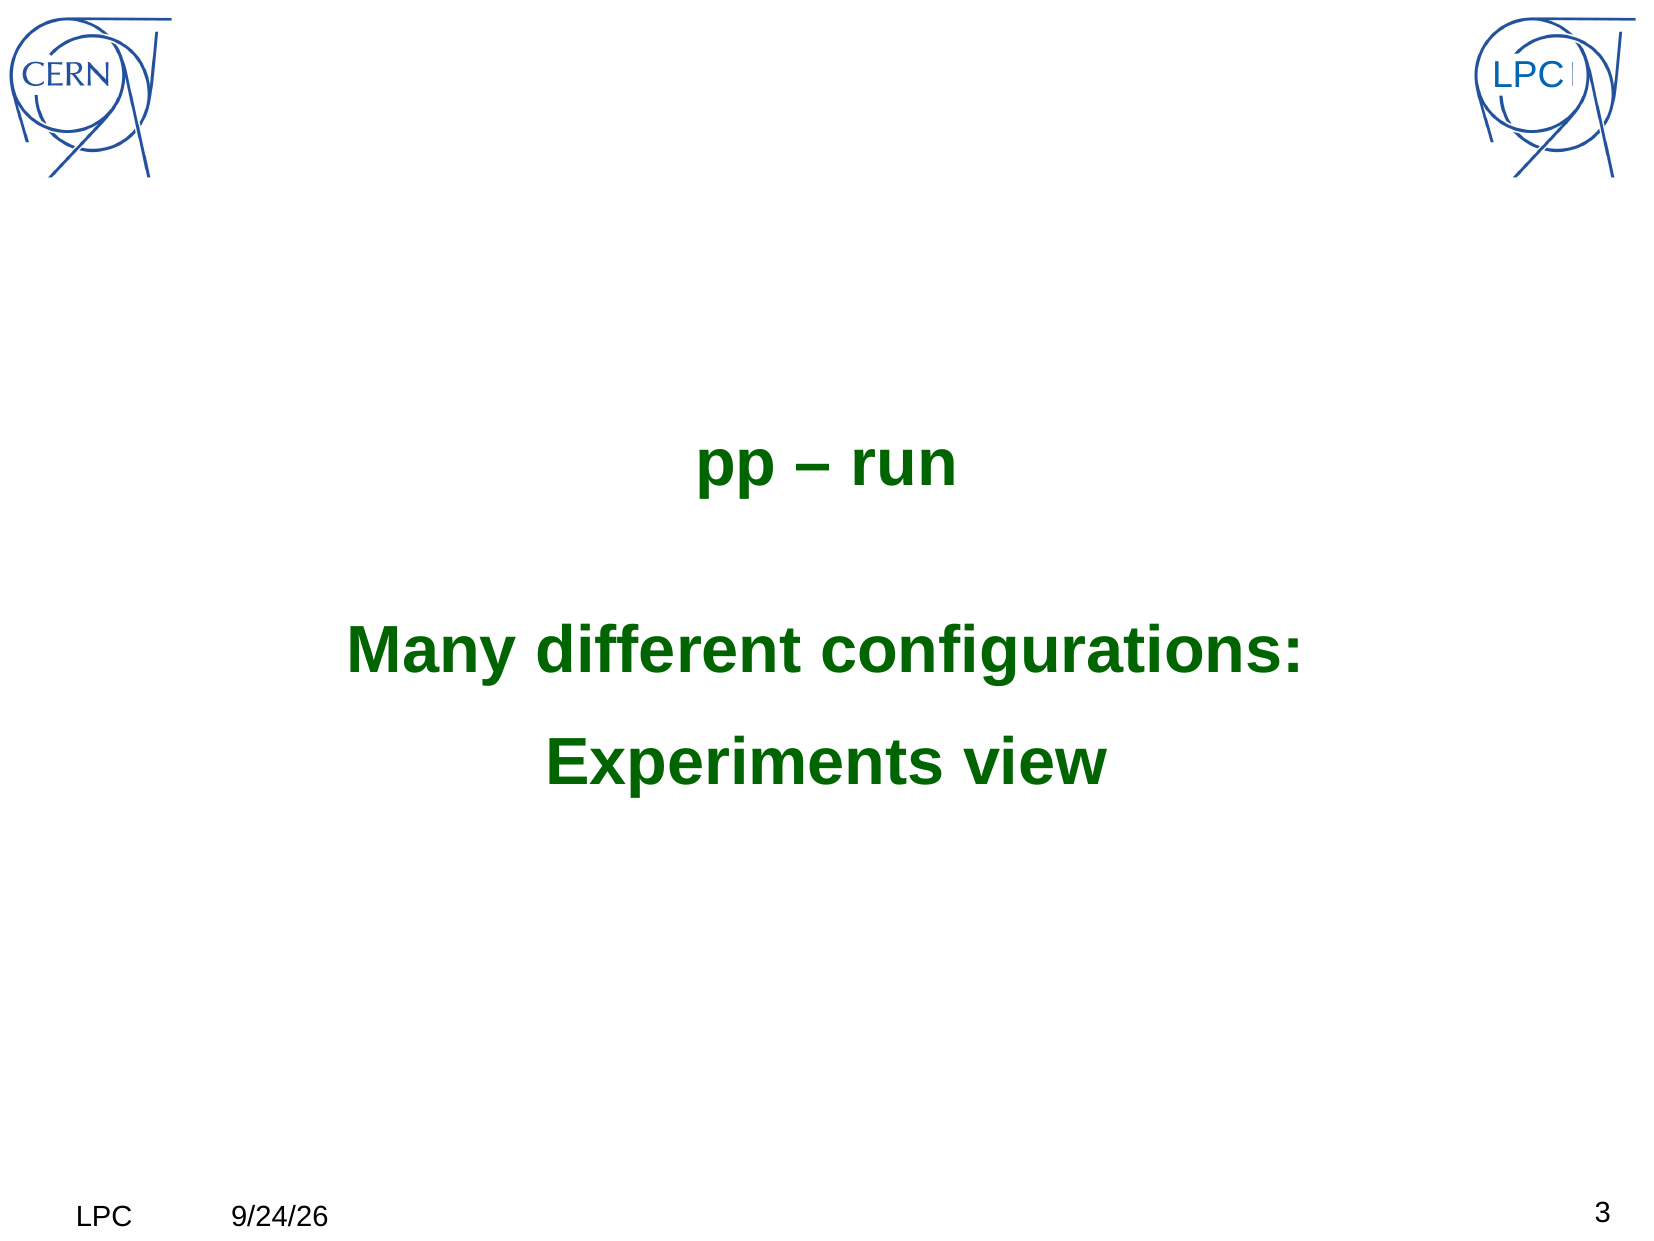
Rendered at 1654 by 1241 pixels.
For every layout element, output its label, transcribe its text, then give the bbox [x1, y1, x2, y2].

picture [5, 14, 174, 180]
picture [1470, 14, 1638, 180]
subtitle pp – run Many different configurations: Experiments view [183, 210, 1471, 977]
